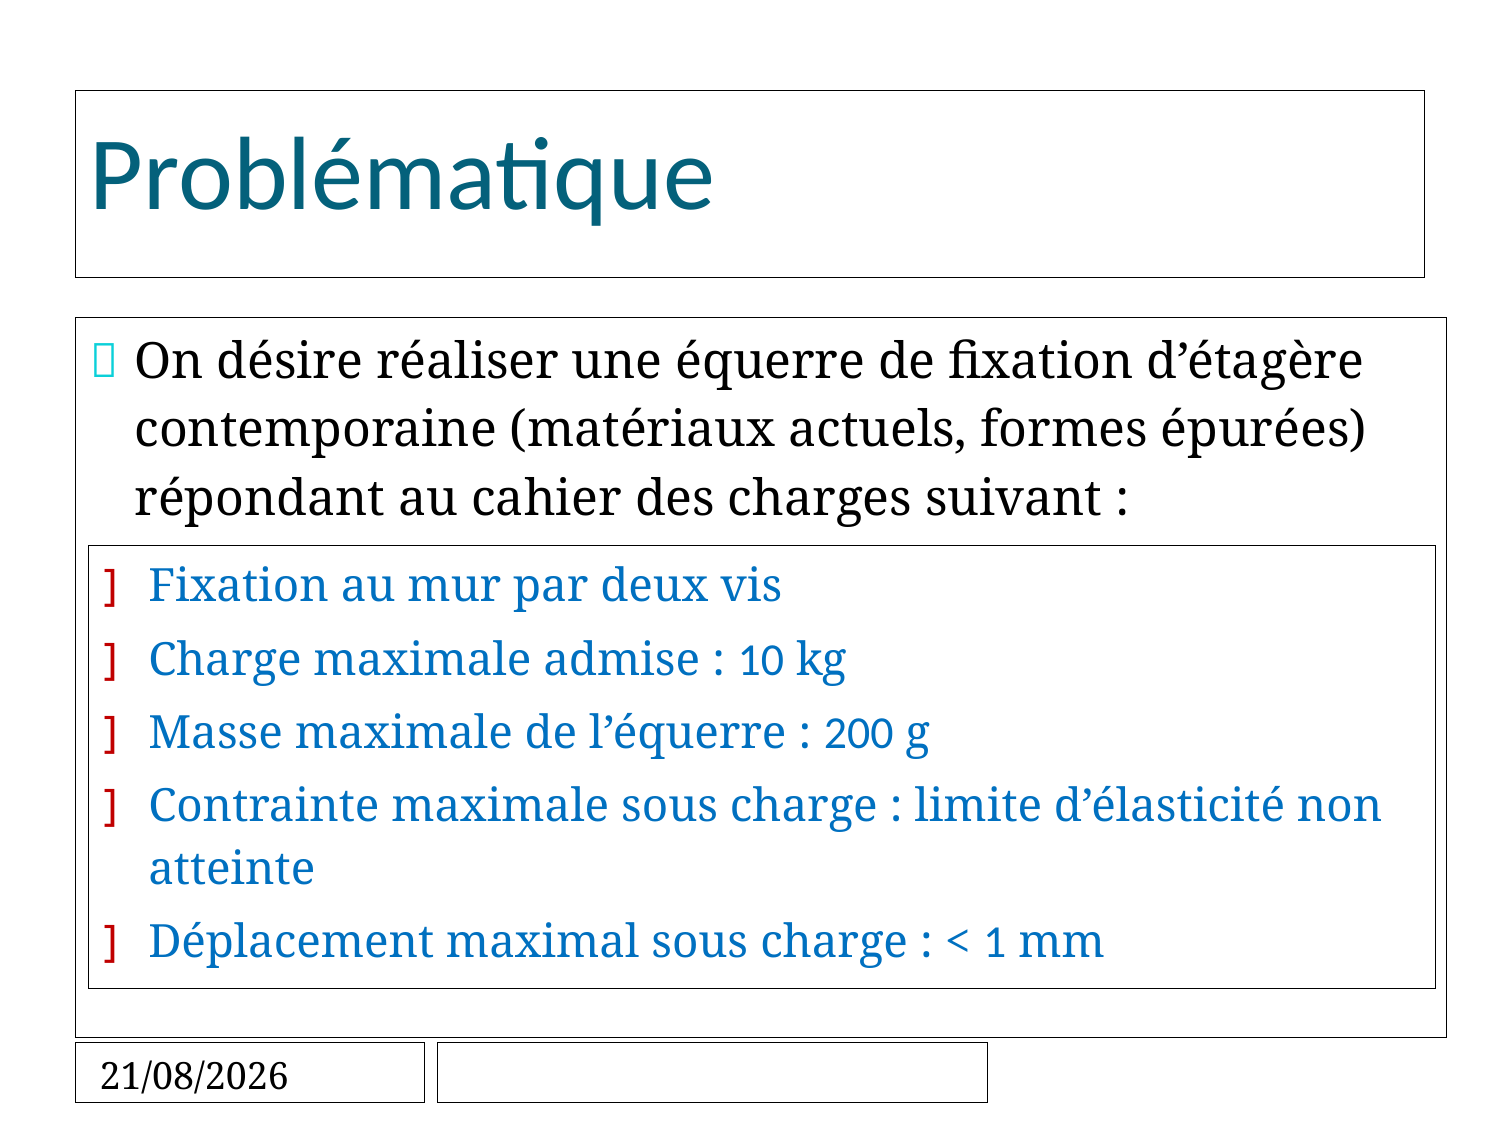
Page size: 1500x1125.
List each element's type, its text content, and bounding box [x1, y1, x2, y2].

list On désire réaliser une équerre de fixation d’étagère contemporaine (matériaux actuels, formes épurées) répondant au cahier des charges suivant : [75, 317, 1447, 1038]
title Problématique [75, 90, 1425, 278]
text_box Fixation au mur par deux vis Charge maximale admise : 10 kg Masse maximale de l’équerre : 200 g Contrainte maximale sous charge : limite d’élasticité non atteinte Déplacement maximal sous charge : < 1 mm [88, 545, 1436, 989]
